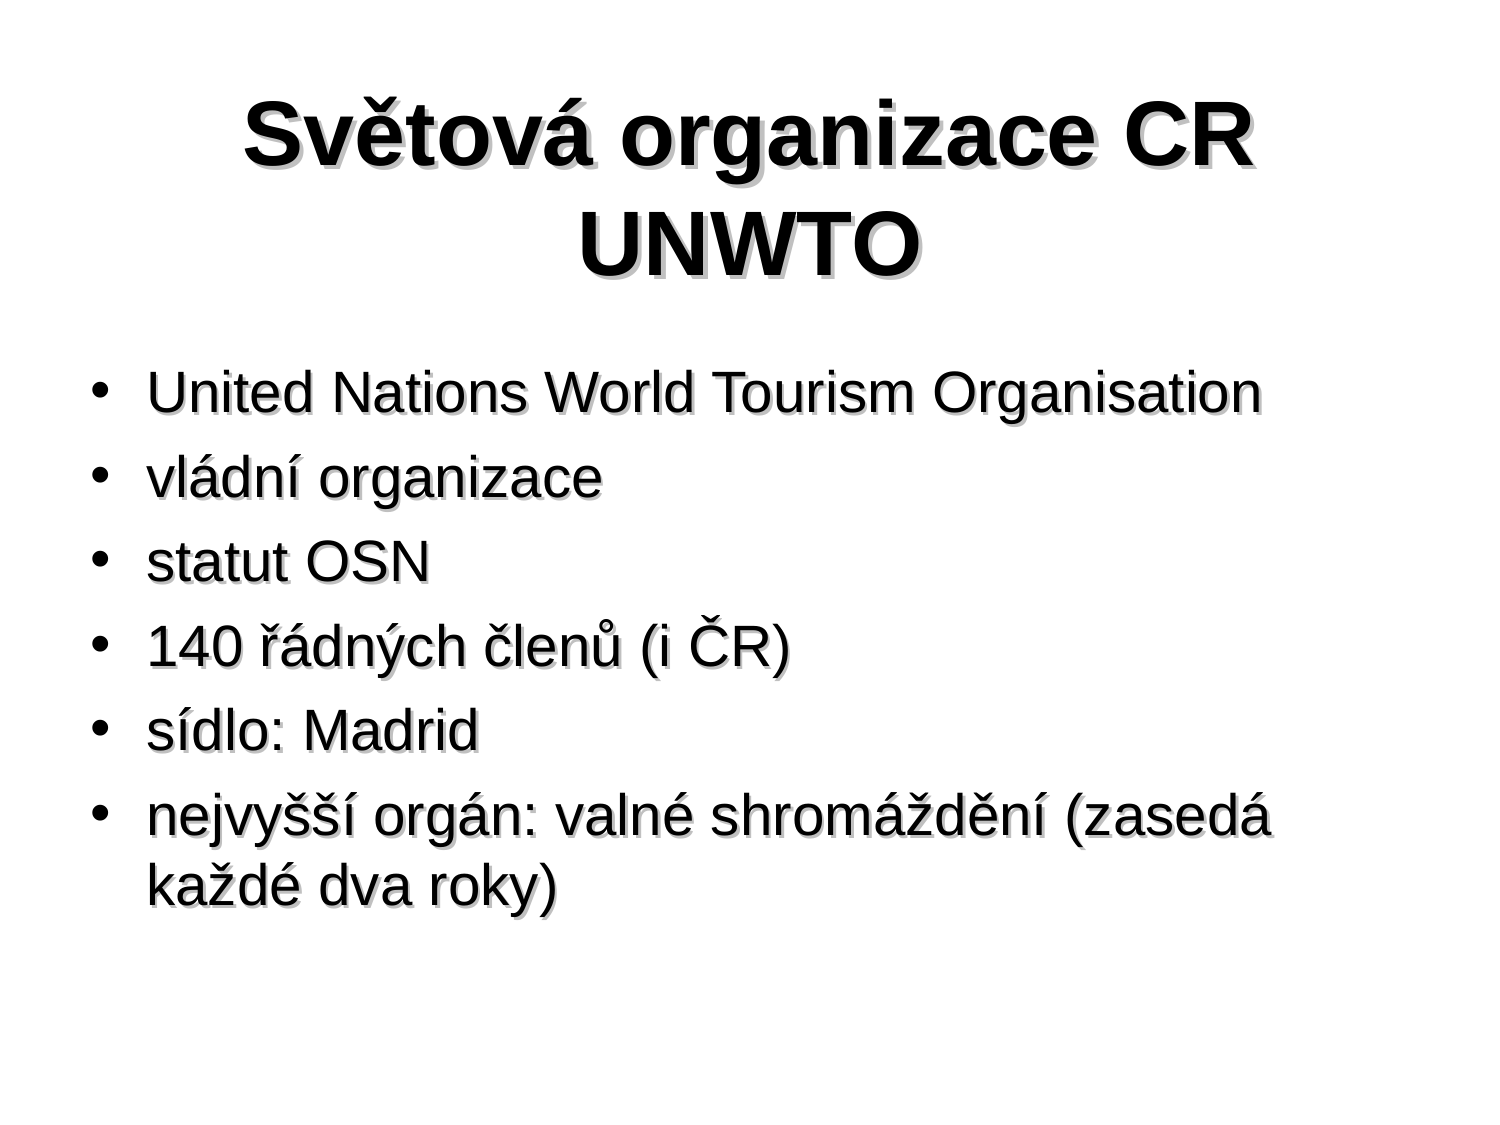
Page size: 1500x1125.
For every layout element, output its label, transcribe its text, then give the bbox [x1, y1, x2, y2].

title Světová organizace CR UNWTO [75, 0, 1426, 262]
list United Nations World Tourism Organisation vládní organizace statut OSN 140 řádných členů (i ČR) sídlo: Madrid nejvyšší orgán: valné shromáždění (zasedá každé dva roky) [75, 262, 1426, 1010]
